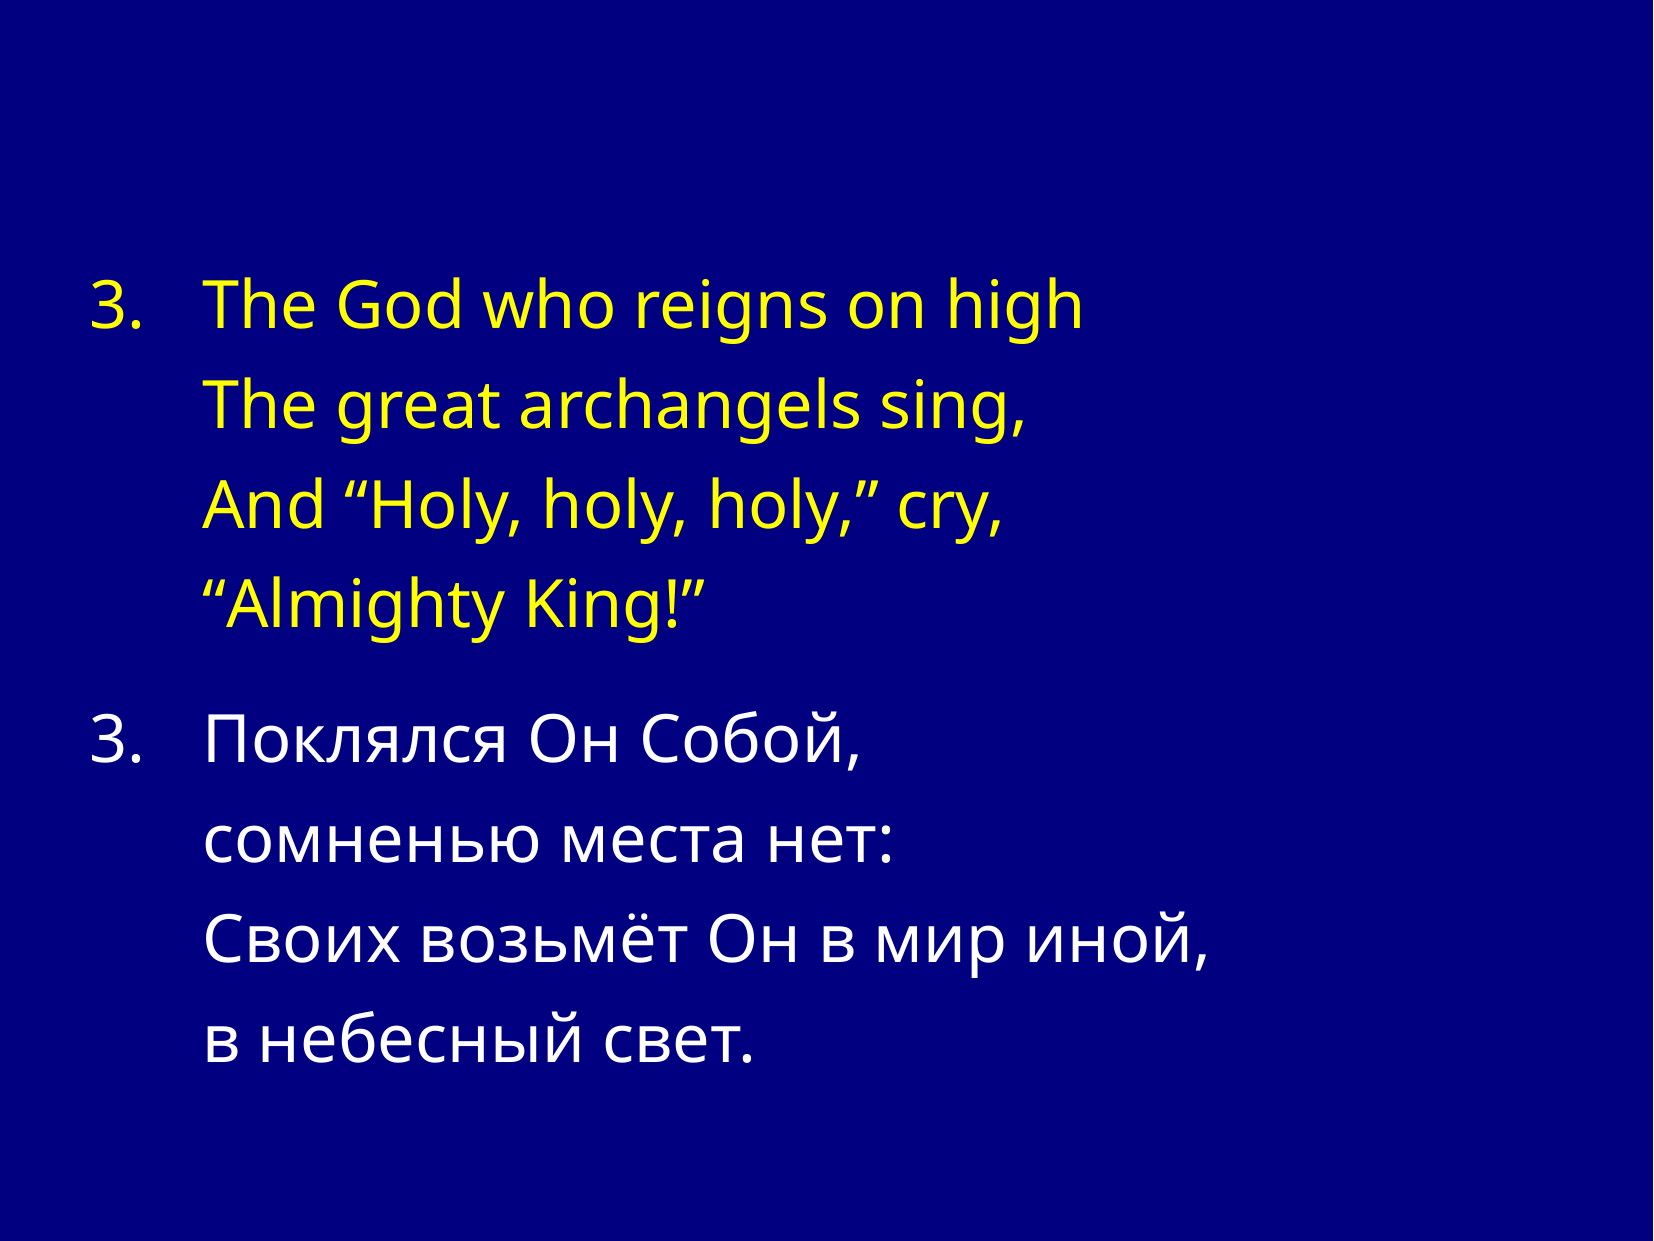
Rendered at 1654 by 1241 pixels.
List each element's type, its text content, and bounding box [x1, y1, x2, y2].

text_box 3. The God who reigns on high The great archangels sing, And “Holy, holy, holy,” cry, “Almighty King!” [75, 150, 1576, 638]
text_box 3. Поклялся Он Собой, сомненью места нет: Своих возьмёт Он в мир иной, в небесный свет. [75, 675, 1576, 1163]
